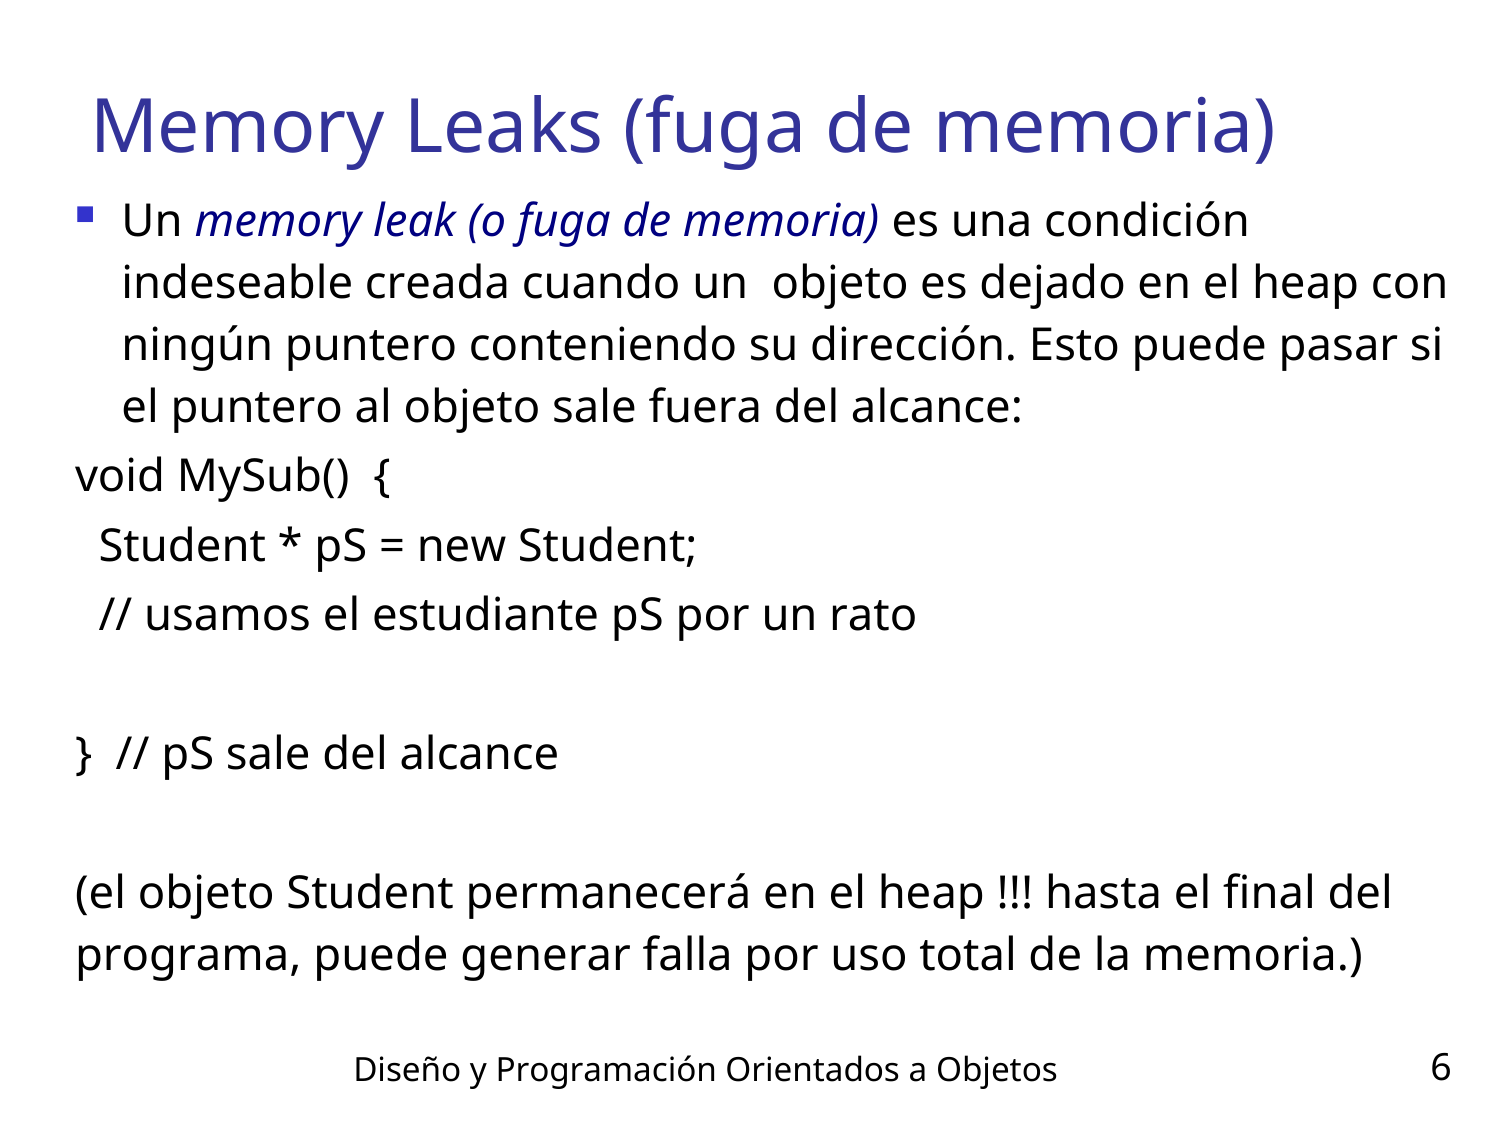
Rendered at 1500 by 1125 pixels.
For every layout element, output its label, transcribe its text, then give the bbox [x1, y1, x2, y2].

list Un memory leak (o fuga de memoria) es una condición indeseable creada cuando un objeto es dejado en el heap con ningún puntero conteniendo su dirección. Esto puede pasar si el puntero al objeto sale fuera del alcance: void MySub()‏ { Student * pS = new Student; // usamos el estudiante pS por un rato } // pS sale del alcance (el objeto Student permanecerá en el heap !!! hasta el final del programa, puede generar falla por uso total de la memoria.)‏ [75, 187, 1462, 993]
title Memory Leaks (fuga de memoria)‏ [75, 19, 1466, 182]
